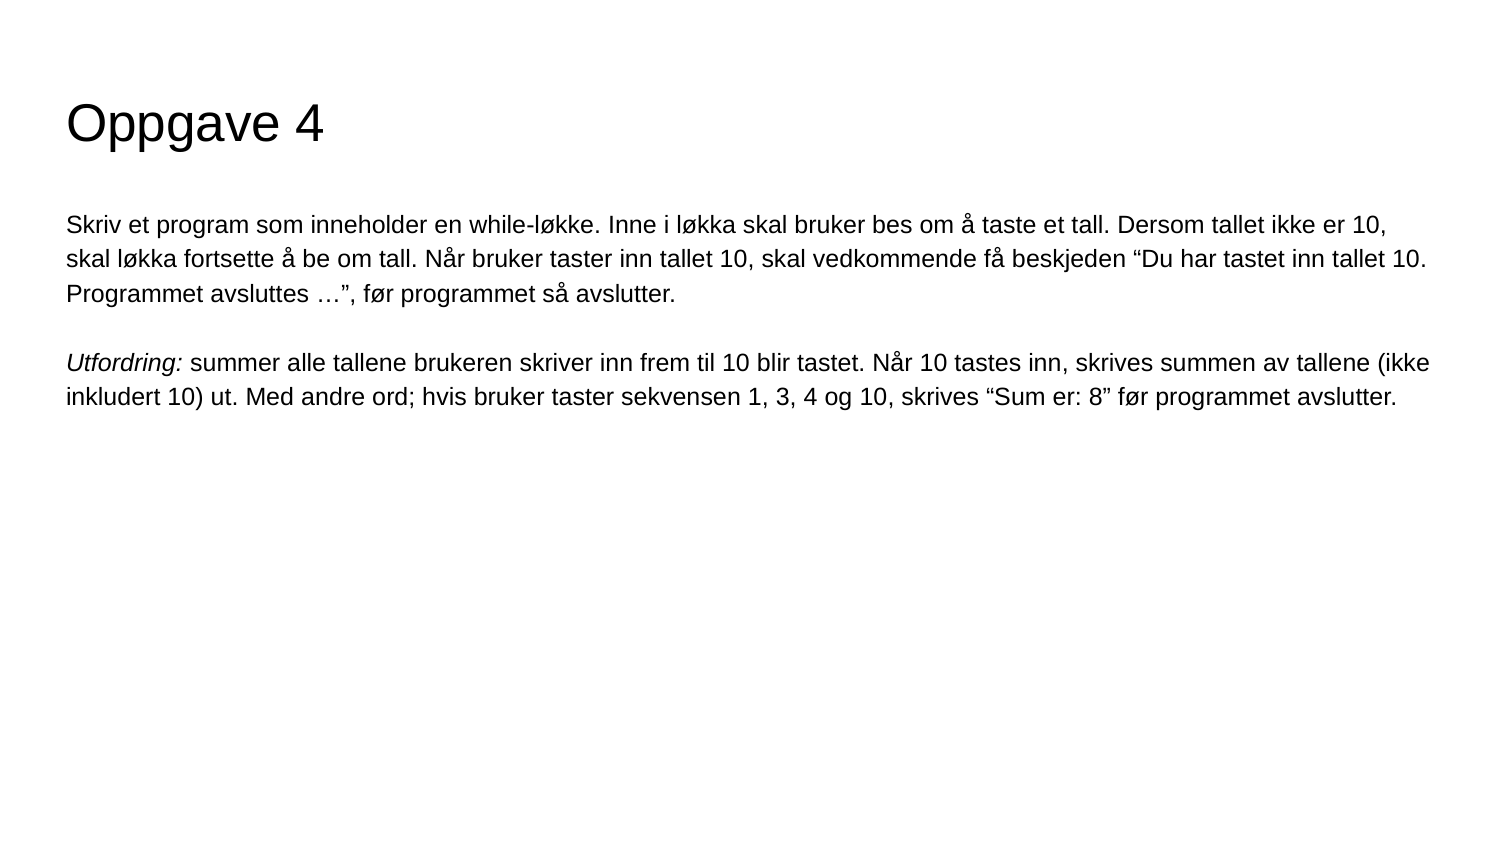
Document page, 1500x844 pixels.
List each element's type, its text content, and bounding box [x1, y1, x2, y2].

list Skriv et program som inneholder en while-løkke. Inne i løkka skal bruker bes om å taste et tall. Dersom tallet ikke er 10, skal løkka fortsette å be om tall. Når bruker taster inn tallet 10, skal vedkommende få beskjeden “Du har tastet inn tallet 10. Programmet avsluttes …”, før programmet så avslutter. Utfordring: summer alle tallene brukeren skriver inn frem til 10 blir tastet. Når 10 tastes inn, skrives summen av tallene (ikke inkludert 10) ut. Med andre ord; hvis bruker taster sekvensen 1, 3, 4 og 10, skrives “Sum er: 8” før programmet avslutter. [51, 189, 1449, 750]
title Oppgave 4 [51, 72, 1449, 167]
